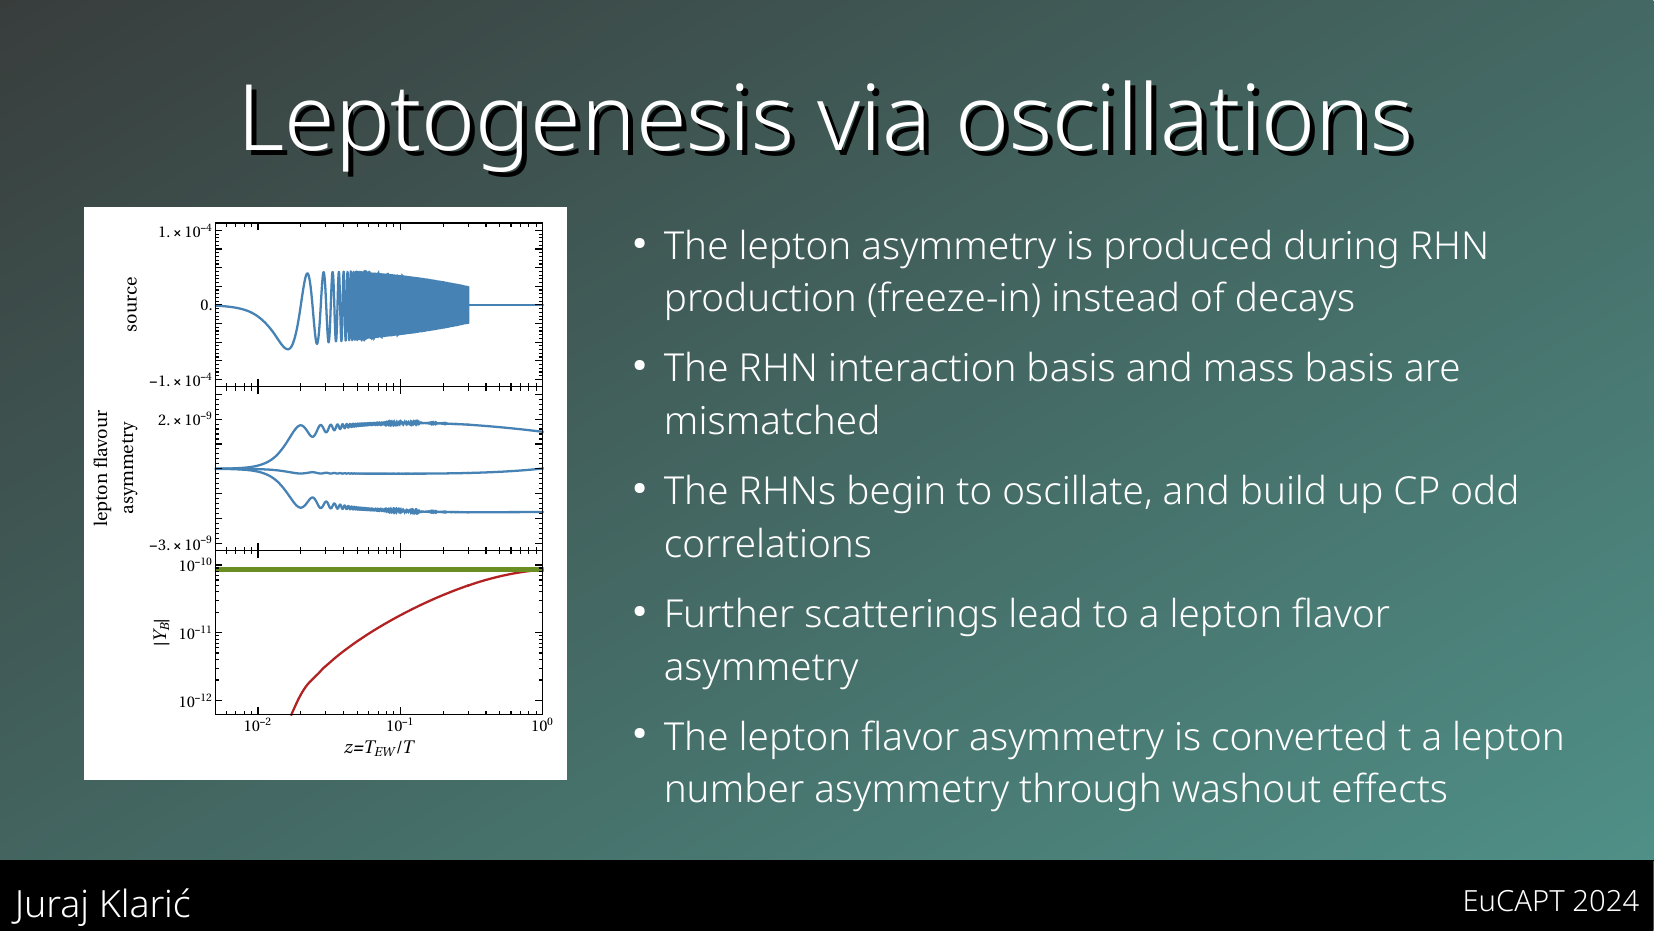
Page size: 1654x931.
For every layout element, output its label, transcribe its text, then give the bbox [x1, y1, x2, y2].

list The lepton asymmetry is produced during RHN production (freeze-in) instead of decays The RHN interaction basis and mass basis are mismatched The RHNs begin to oscillate, and build up CP odd correlations Further scatterings lead to a lepton flavor asymmetry The lepton flavor asymmetry is converted t a lepton number asymmetry through washout effects [622, 217, 1572, 833]
text_box [0, 860, 1654, 931]
text_box Juraj Klarić [0, 870, 350, 923]
picture [84, 206, 568, 781]
title Leptogenesis via oscillations [82, 37, 1571, 193]
text_box EuCAPT 2024 [1447, 872, 1654, 917]
